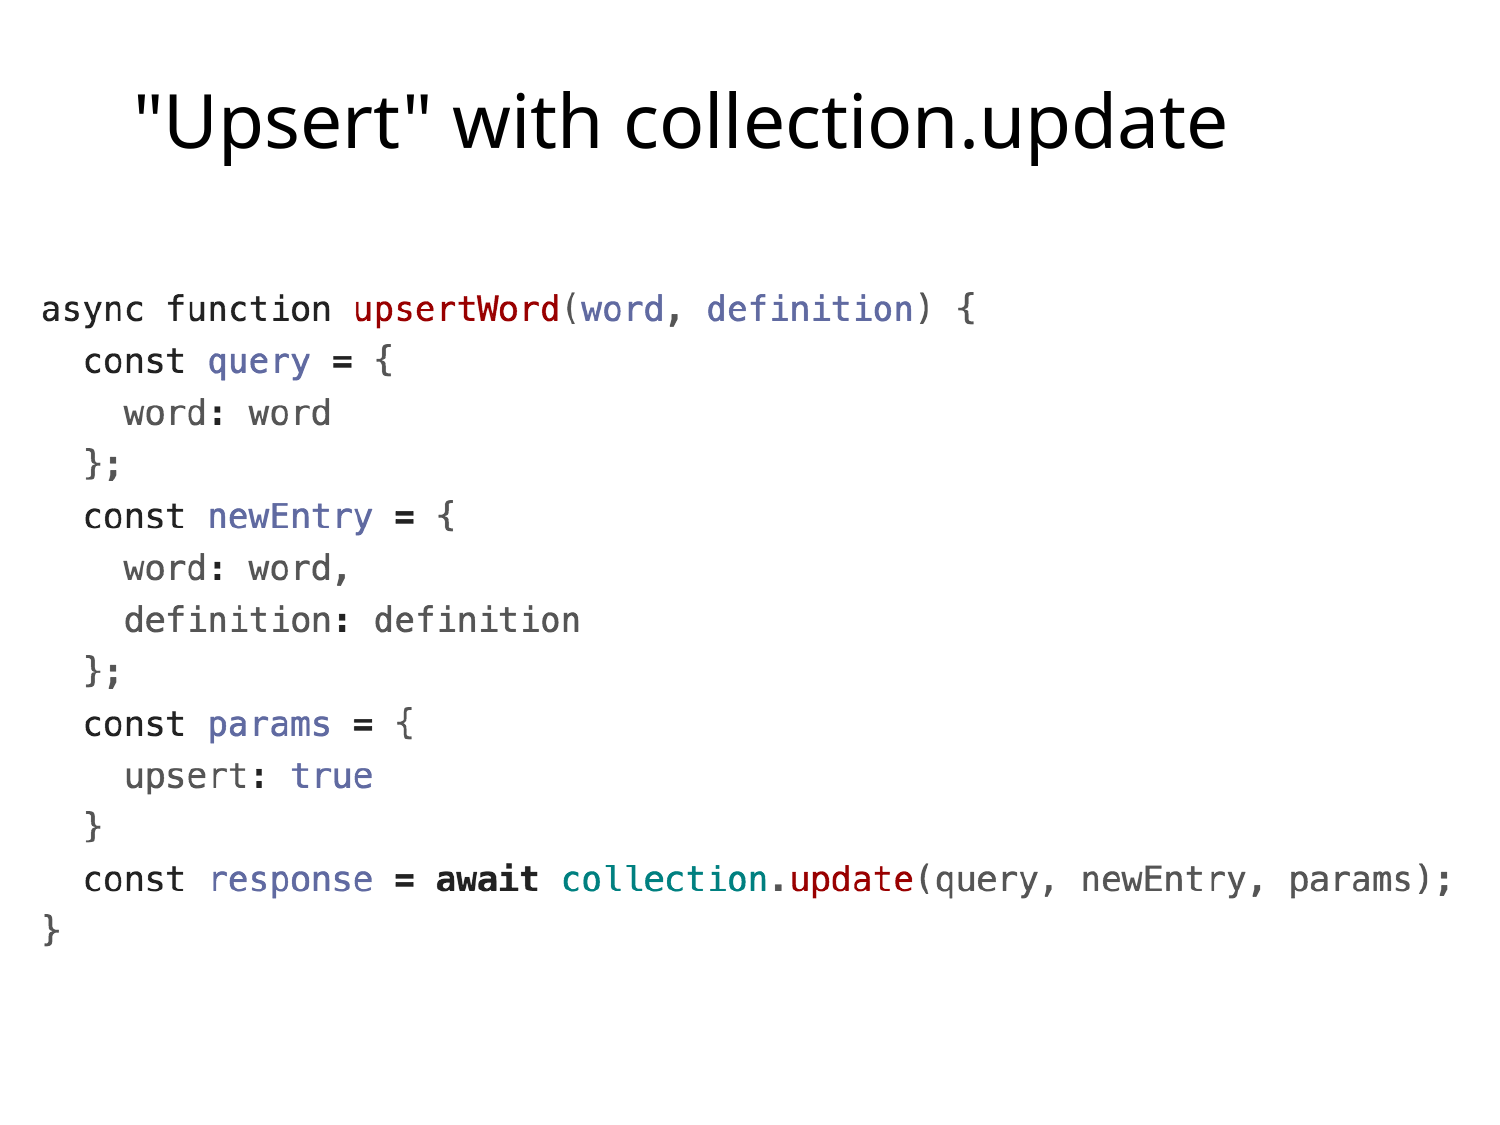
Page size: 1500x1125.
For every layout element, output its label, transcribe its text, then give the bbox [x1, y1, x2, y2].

title "Upsert" with collection.update [118, 59, 1362, 185]
picture [24, 286, 1475, 962]
